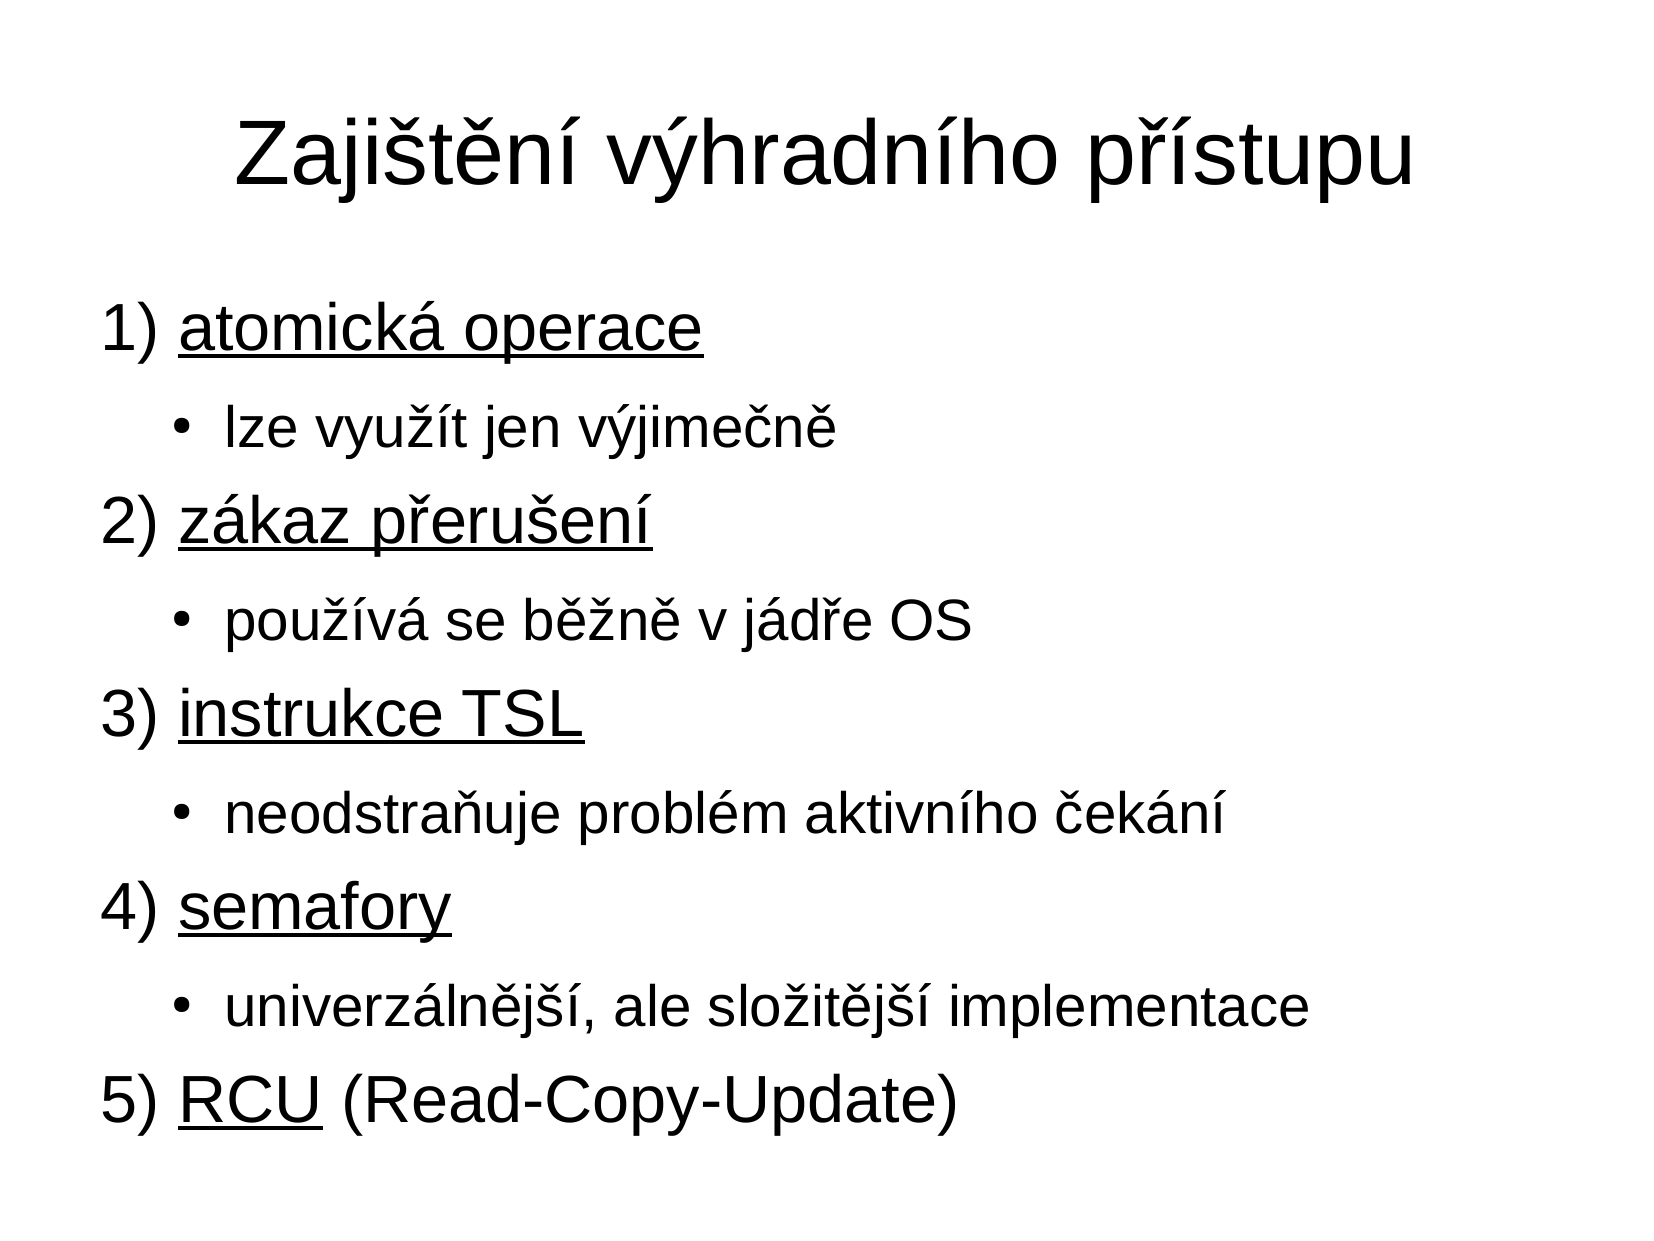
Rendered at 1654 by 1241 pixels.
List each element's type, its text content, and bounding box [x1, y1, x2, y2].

list atomická operace lze využít jen výjimečně zákaz přerušení používá se běžně v jádře OS instrukce TSL neodstraňuje problém aktivního čekání semafory univerzálnější, ale složitější implementace RCU (Read-Copy-Update) [82, 290, 1571, 1137]
title Zajištění výhradního přístupu [82, 56, 1571, 250]
